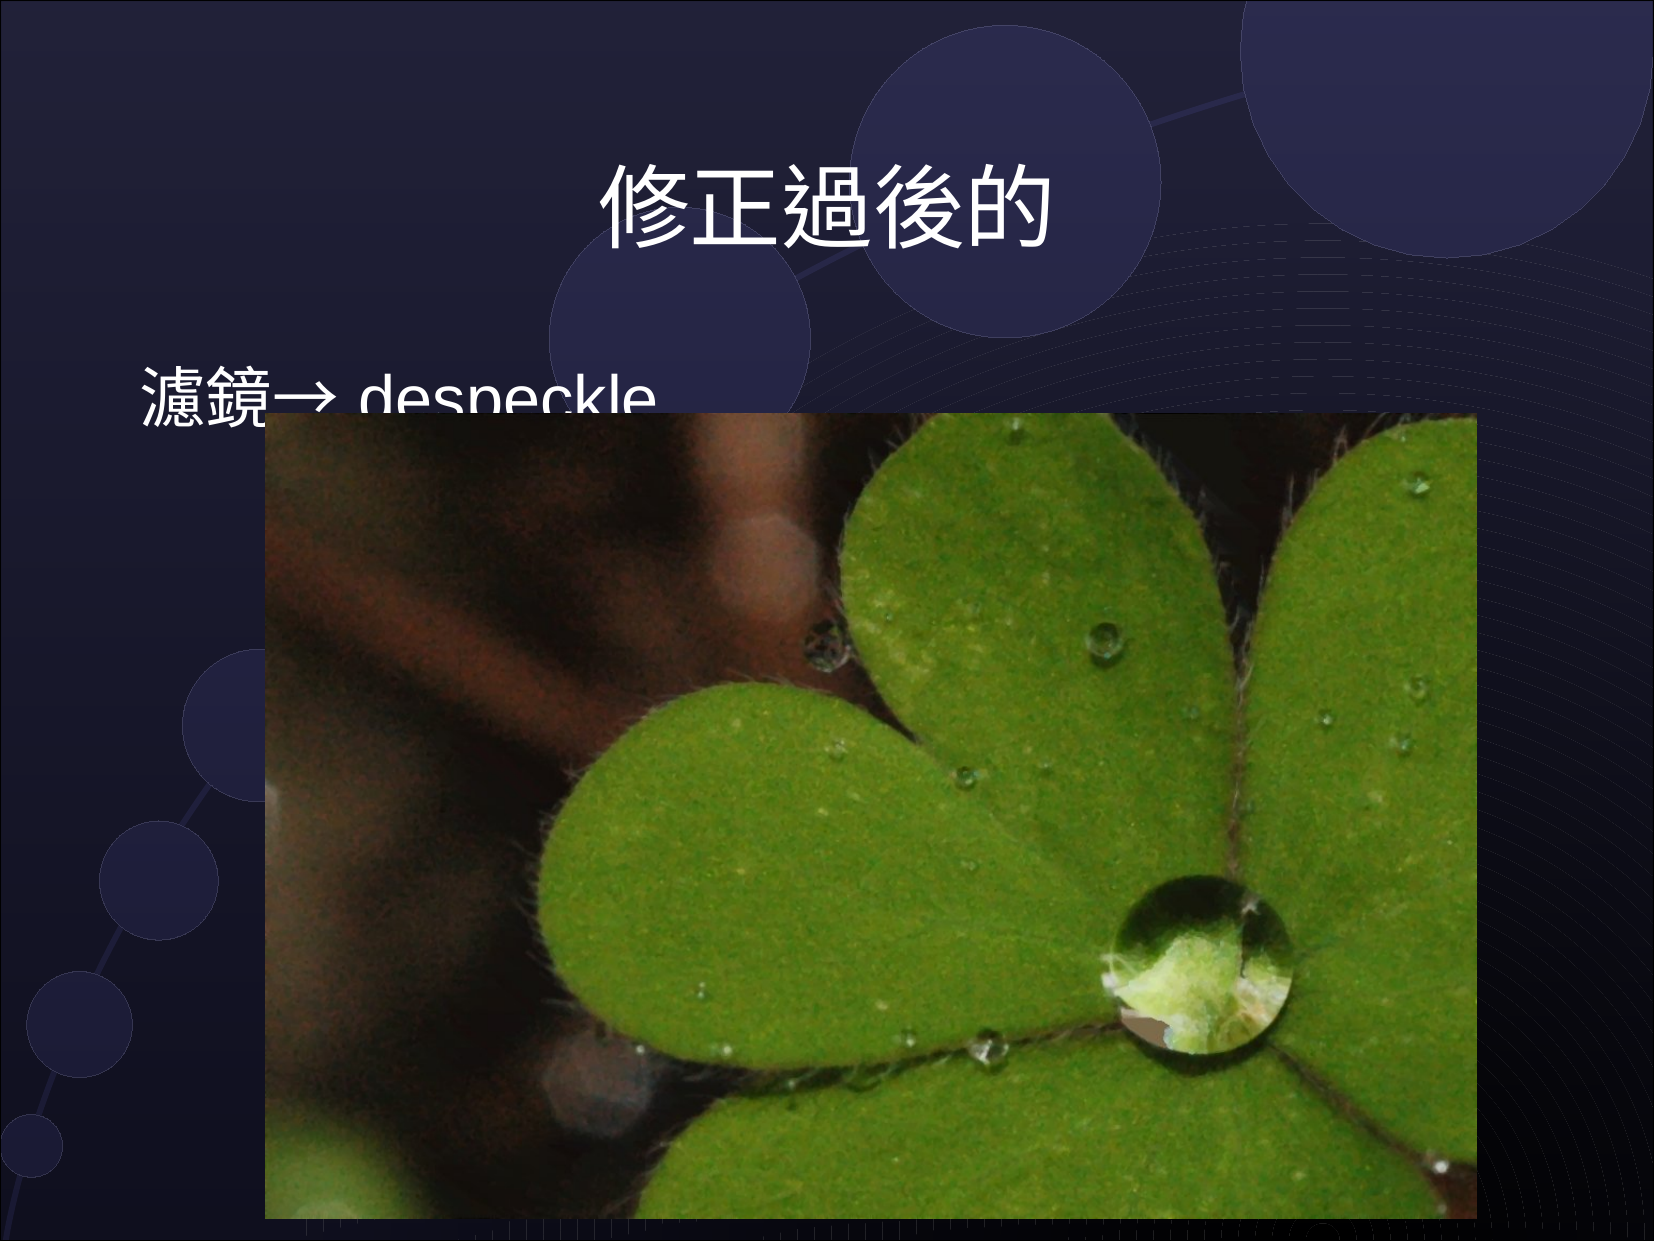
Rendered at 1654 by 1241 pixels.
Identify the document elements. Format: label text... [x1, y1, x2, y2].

title 修正過後的 [121, 102, 1534, 311]
list 濾鏡→despeckle [121, 344, 1534, 1127]
picture [265, 413, 1477, 1219]
